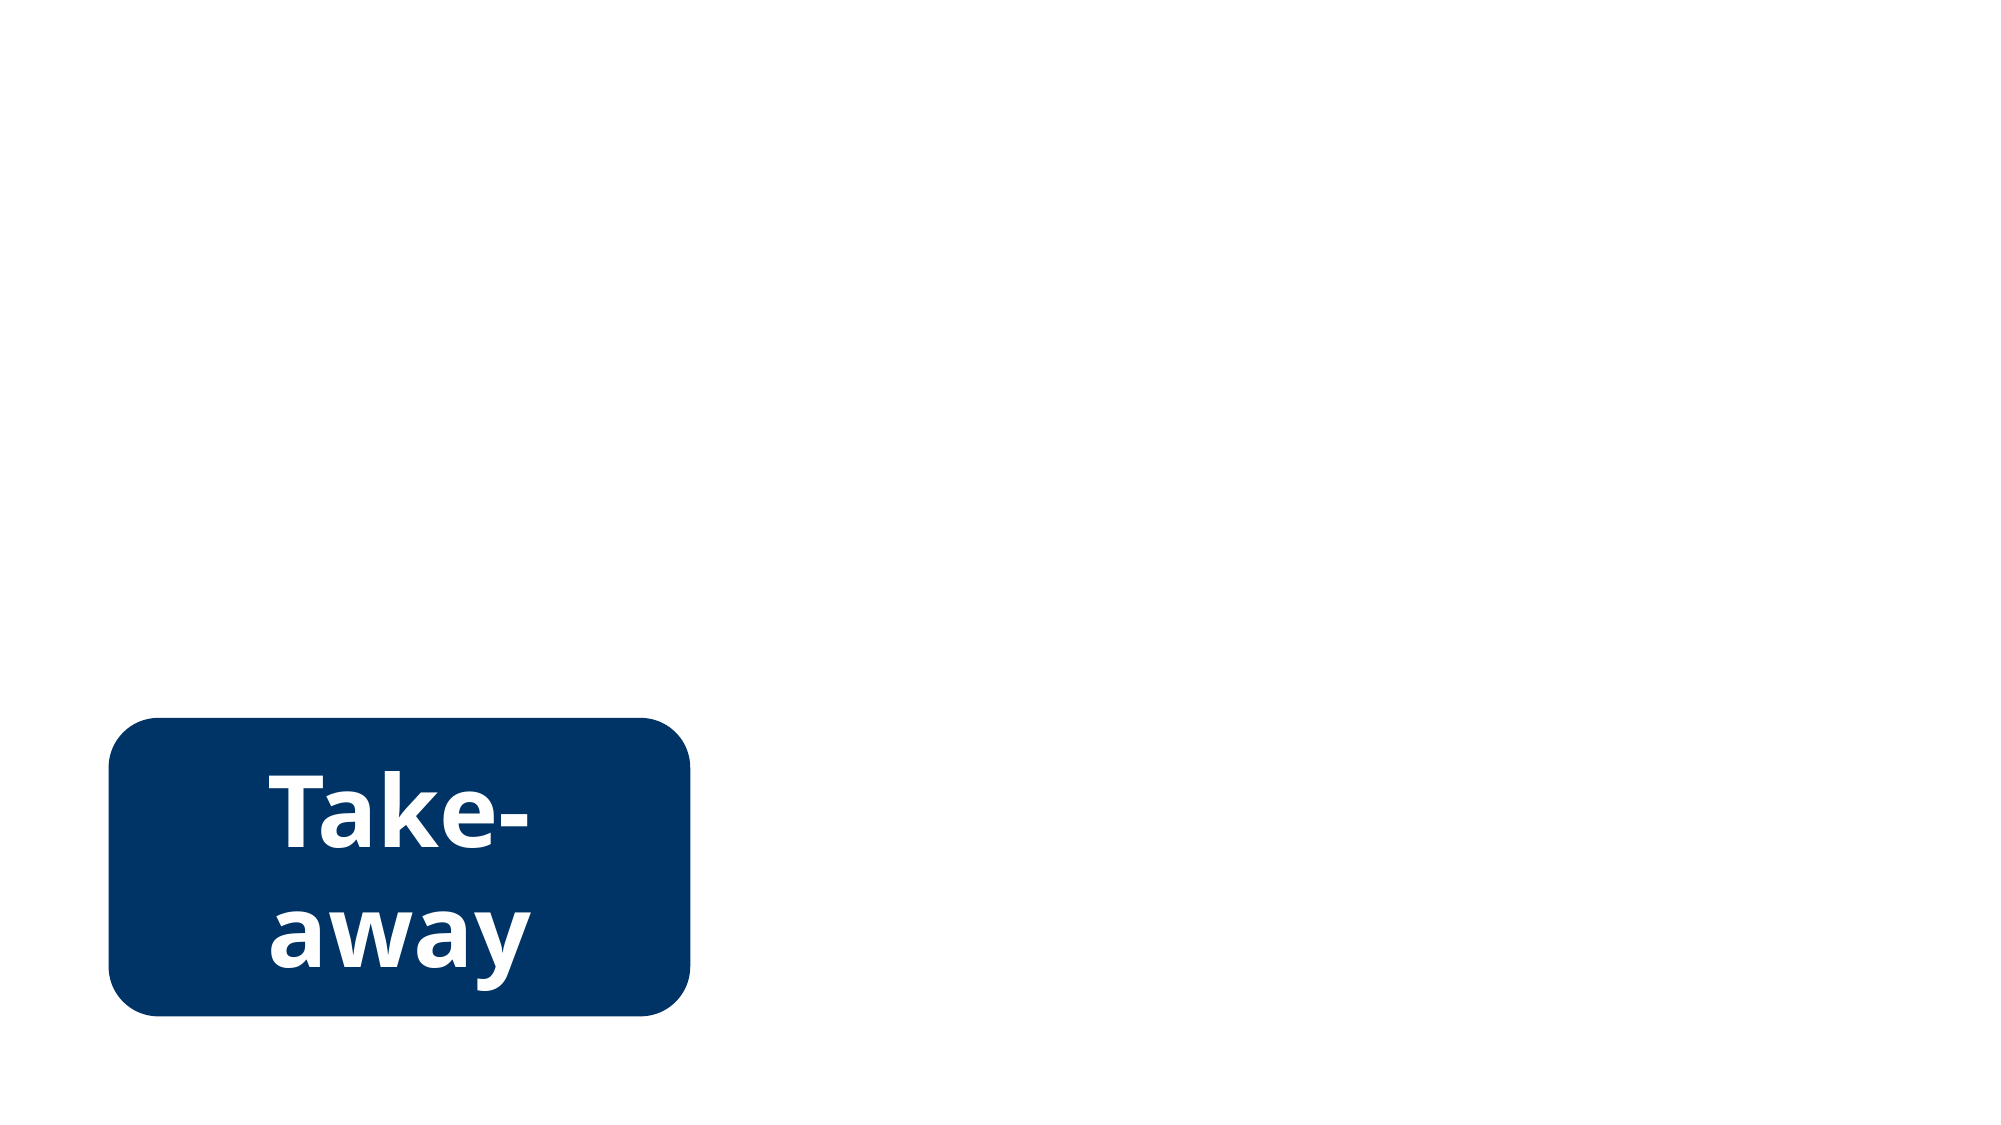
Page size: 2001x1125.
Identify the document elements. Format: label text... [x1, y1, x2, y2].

text_box Take-away [108, 717, 691, 1017]
